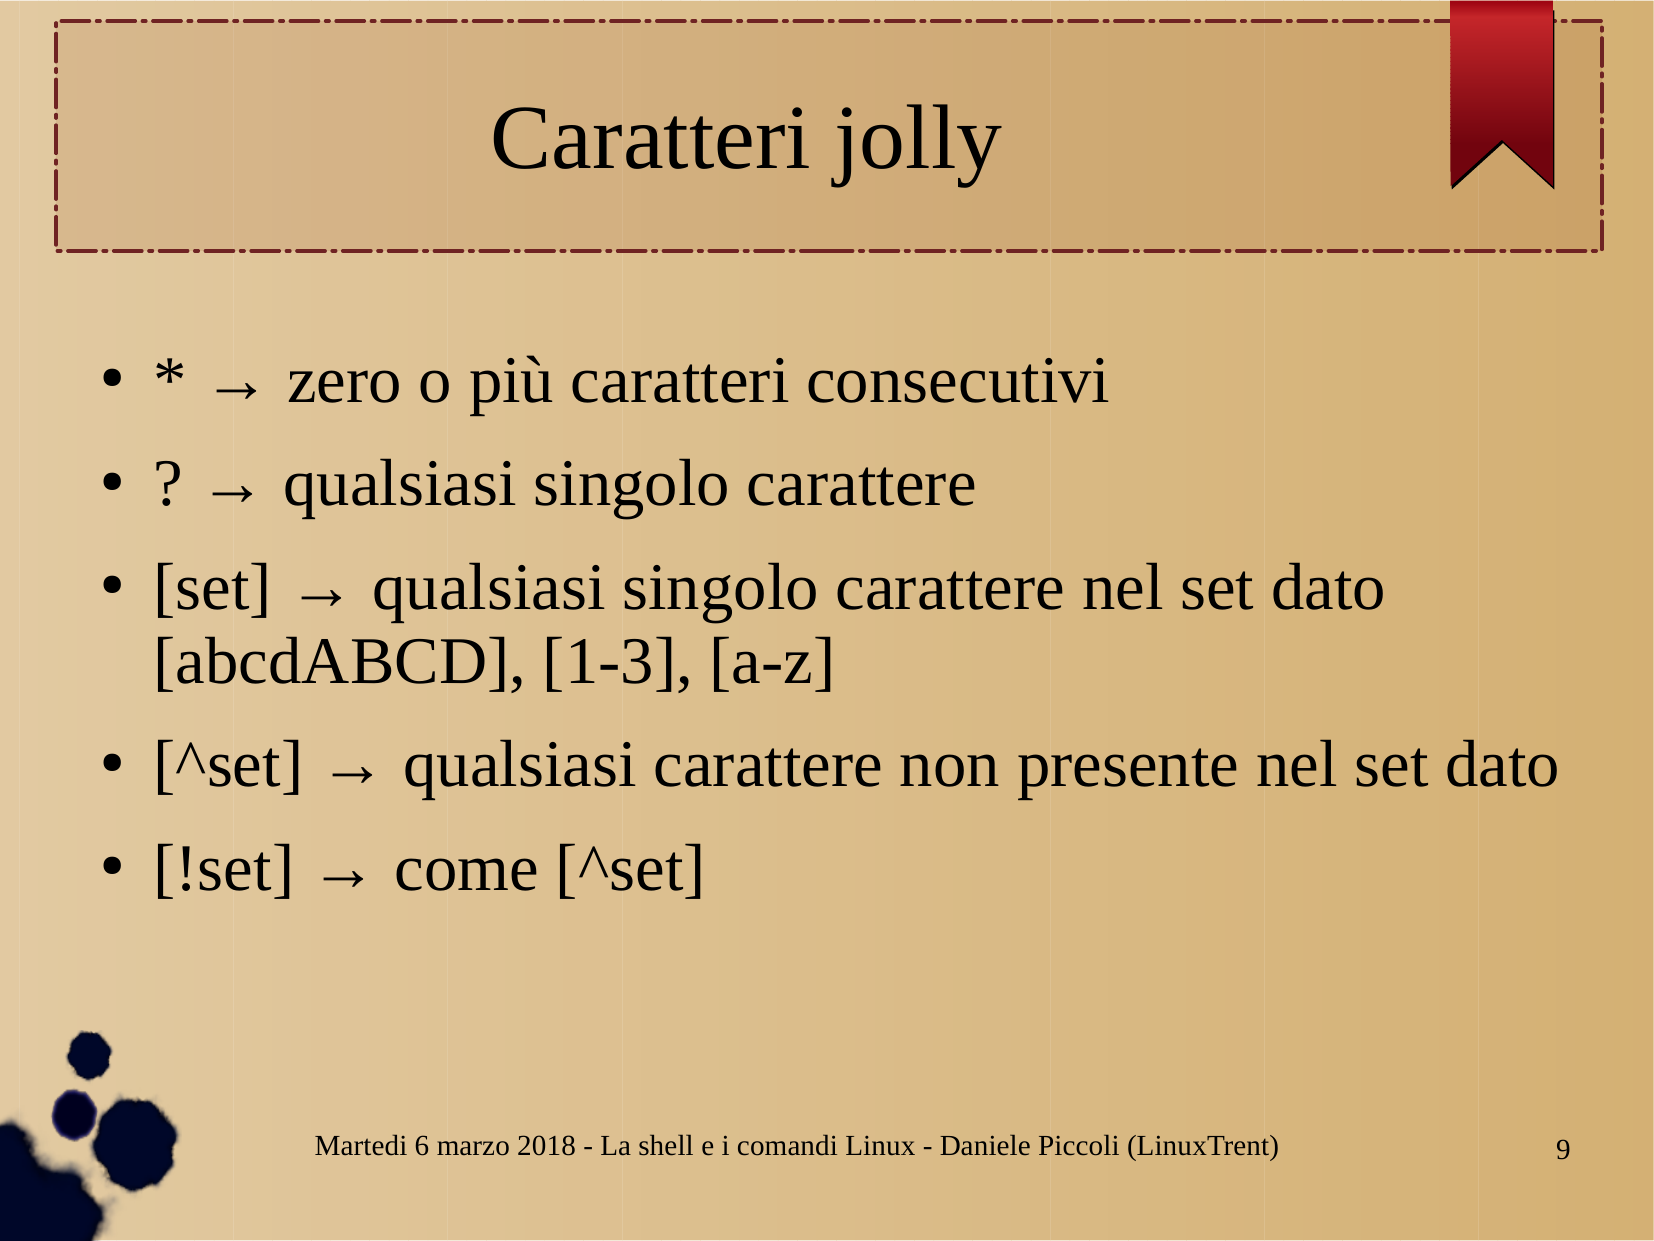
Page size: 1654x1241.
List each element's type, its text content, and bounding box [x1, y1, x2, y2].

list * → zero o più caratteri consecutivi ? → qualsiasi singolo carattere [set] → qualsiasi singolo carattere nel set dato [abcdABCD], [1-3], [a-z] [^set] → qualsiasi carattere non presente nel set dato [!set] → come [^set] [82, 342, 1571, 965]
title Caratteri jolly [82, 47, 1412, 229]
